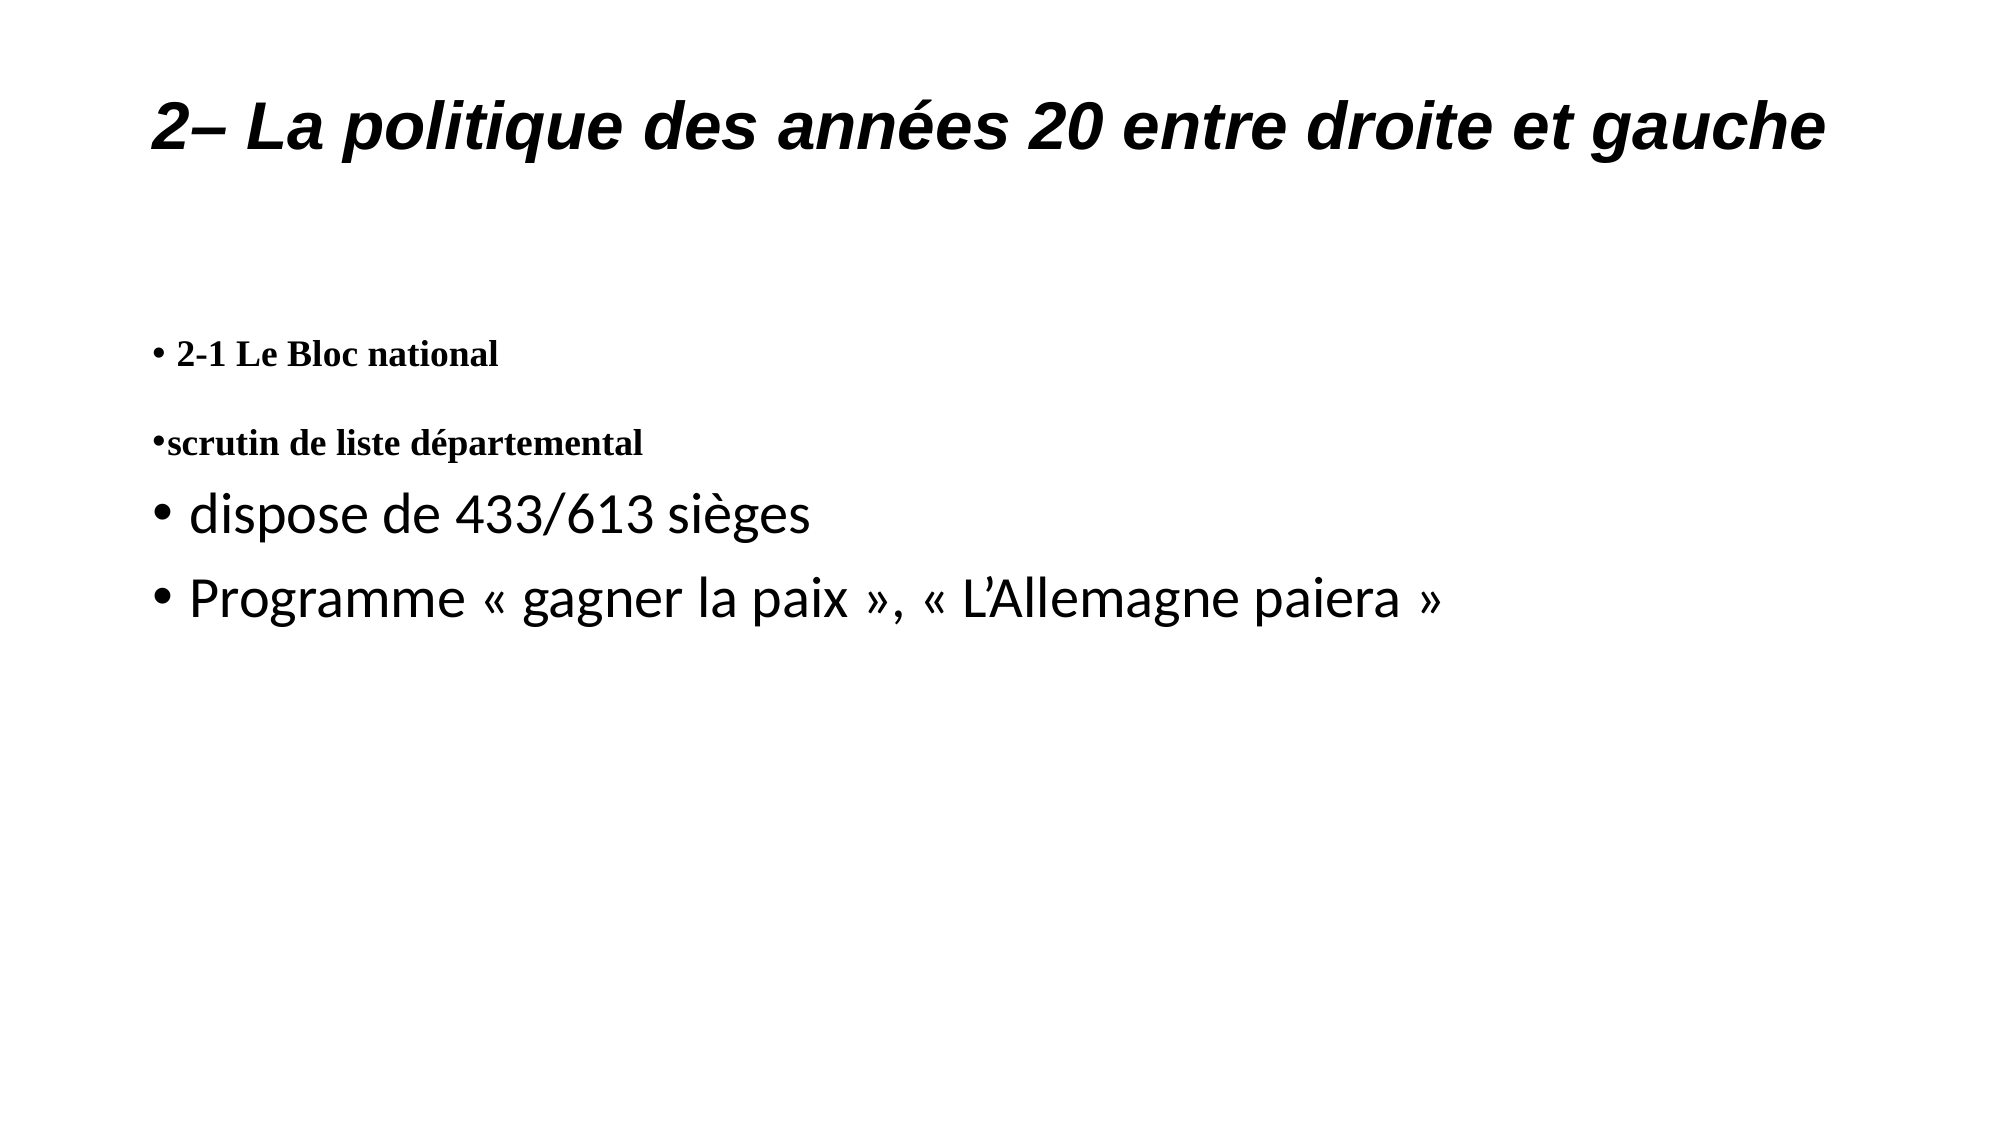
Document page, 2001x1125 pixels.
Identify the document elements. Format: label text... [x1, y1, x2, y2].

list 2-1 Le Bloc national scrutin de liste départemental dispose de 433/613 sièges Programme « gagner la paix », « L’Allemagne paiera » [137, 299, 1863, 1014]
title 2– La politique des années 20 entre droite et gauche [137, 59, 1863, 278]
